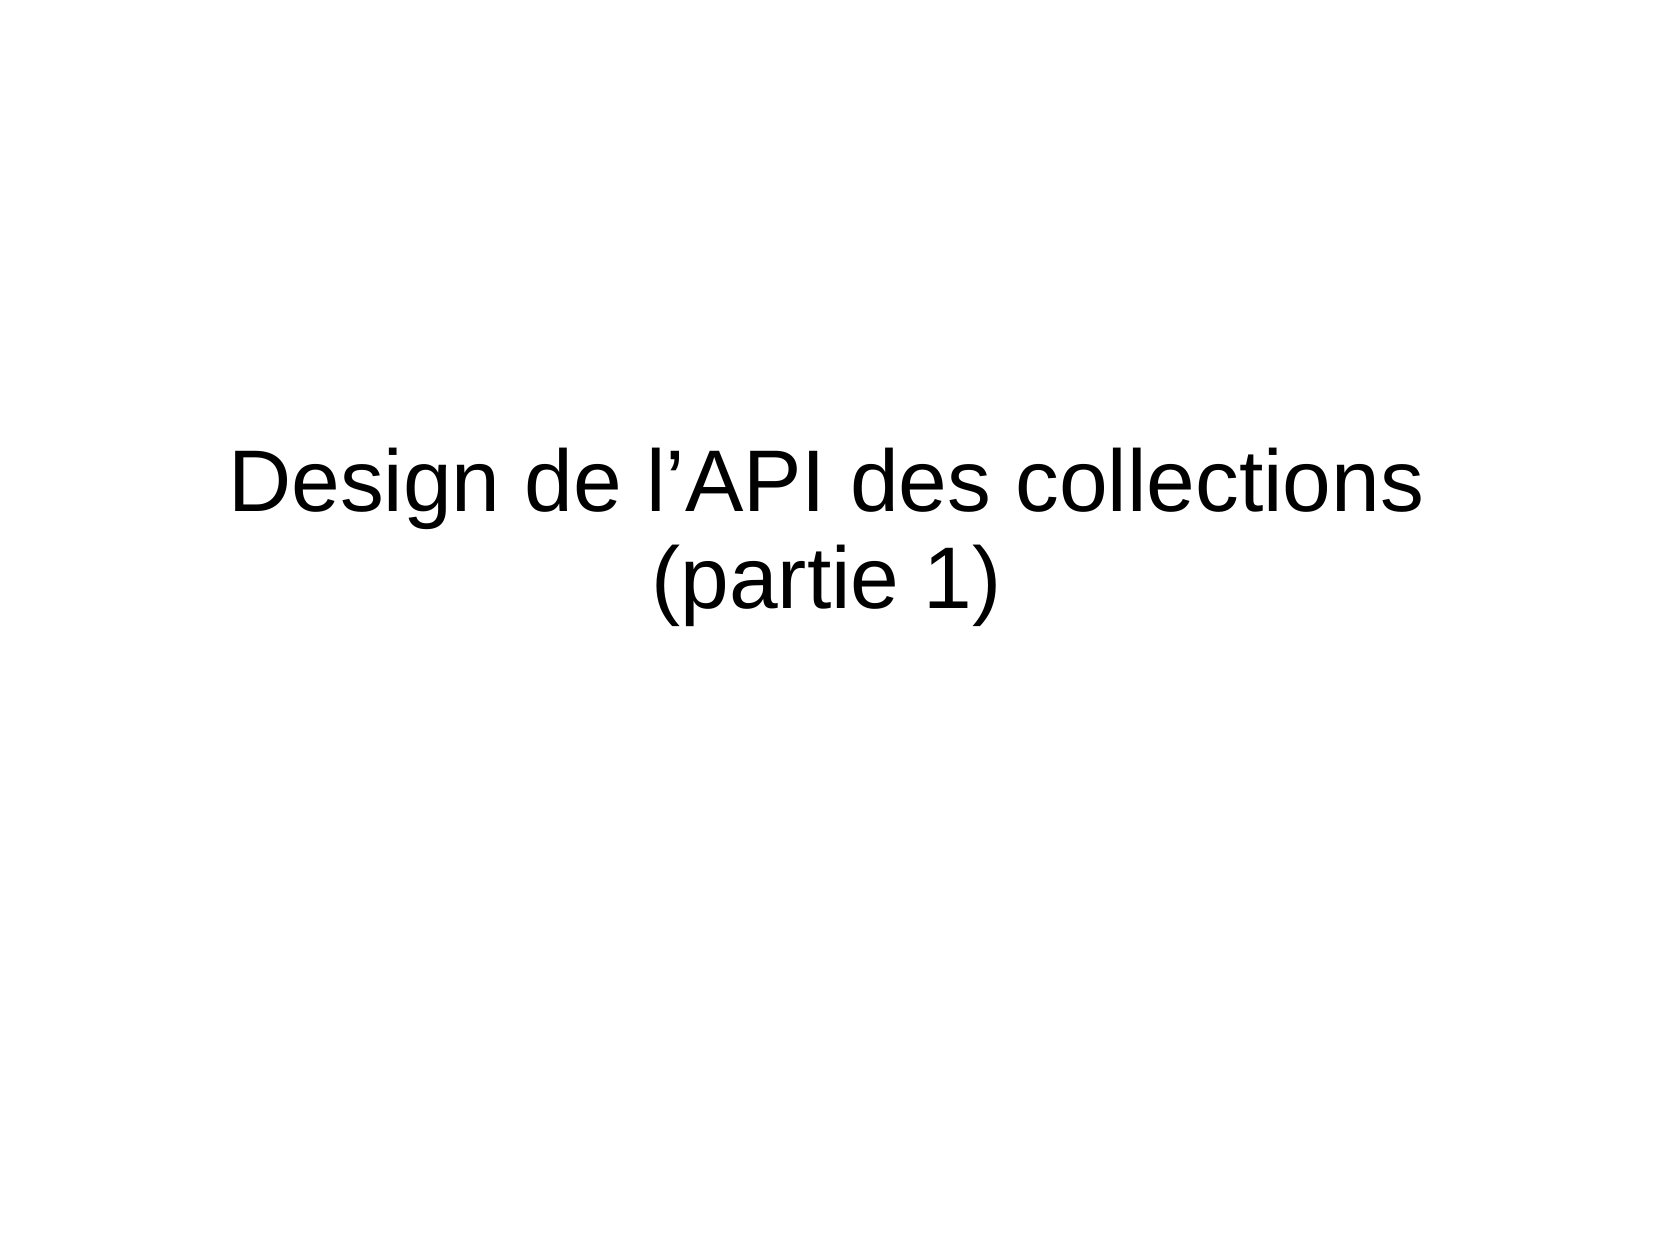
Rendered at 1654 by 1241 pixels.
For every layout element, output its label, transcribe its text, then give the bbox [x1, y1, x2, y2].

subtitle Design de l’API des collections (partie 1) [82, 49, 1571, 1010]
